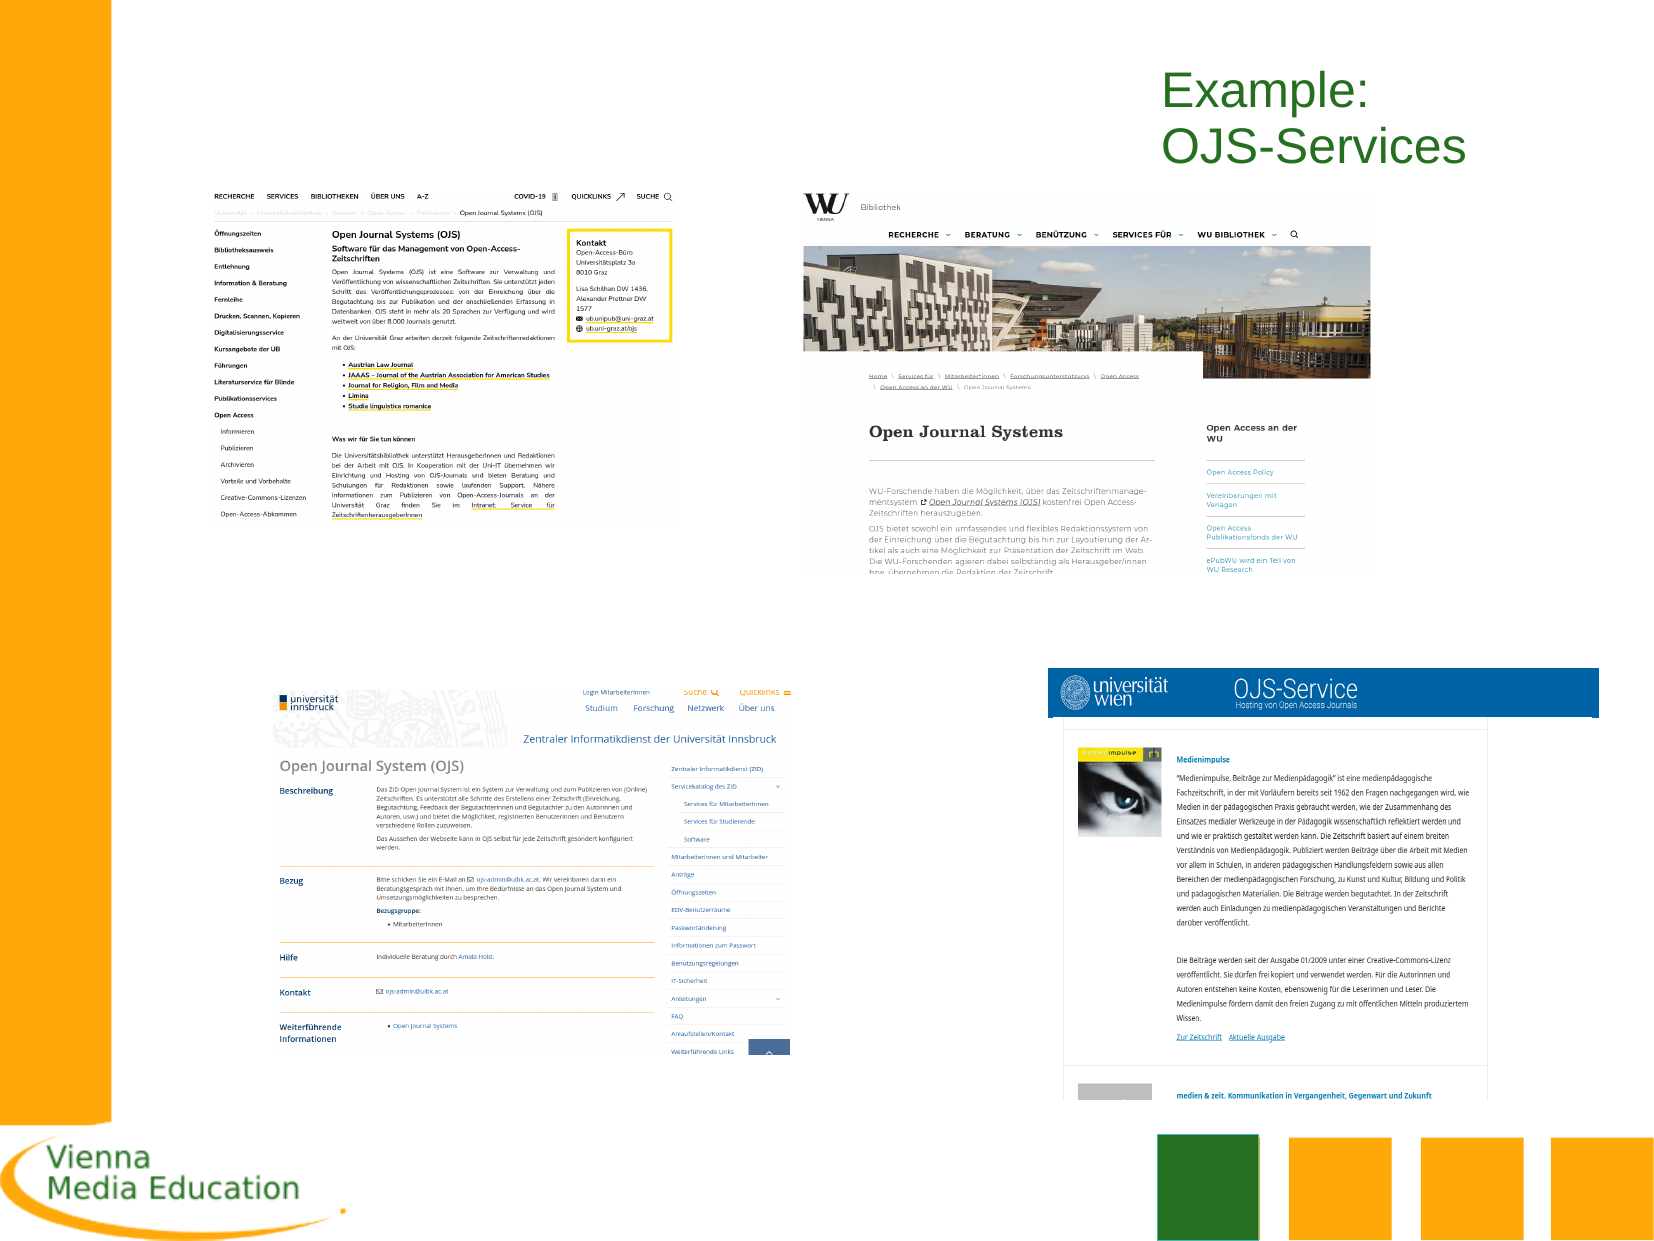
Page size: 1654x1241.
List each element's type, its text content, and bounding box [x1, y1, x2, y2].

text_box Example: OJS-Services [1161, 62, 1515, 163]
picture [802, 192, 1374, 574]
picture [1048, 668, 1599, 1100]
picture [0, 1114, 398, 1241]
picture [273, 690, 792, 1055]
picture [212, 191, 677, 526]
text_box [1157, 1134, 1259, 1241]
